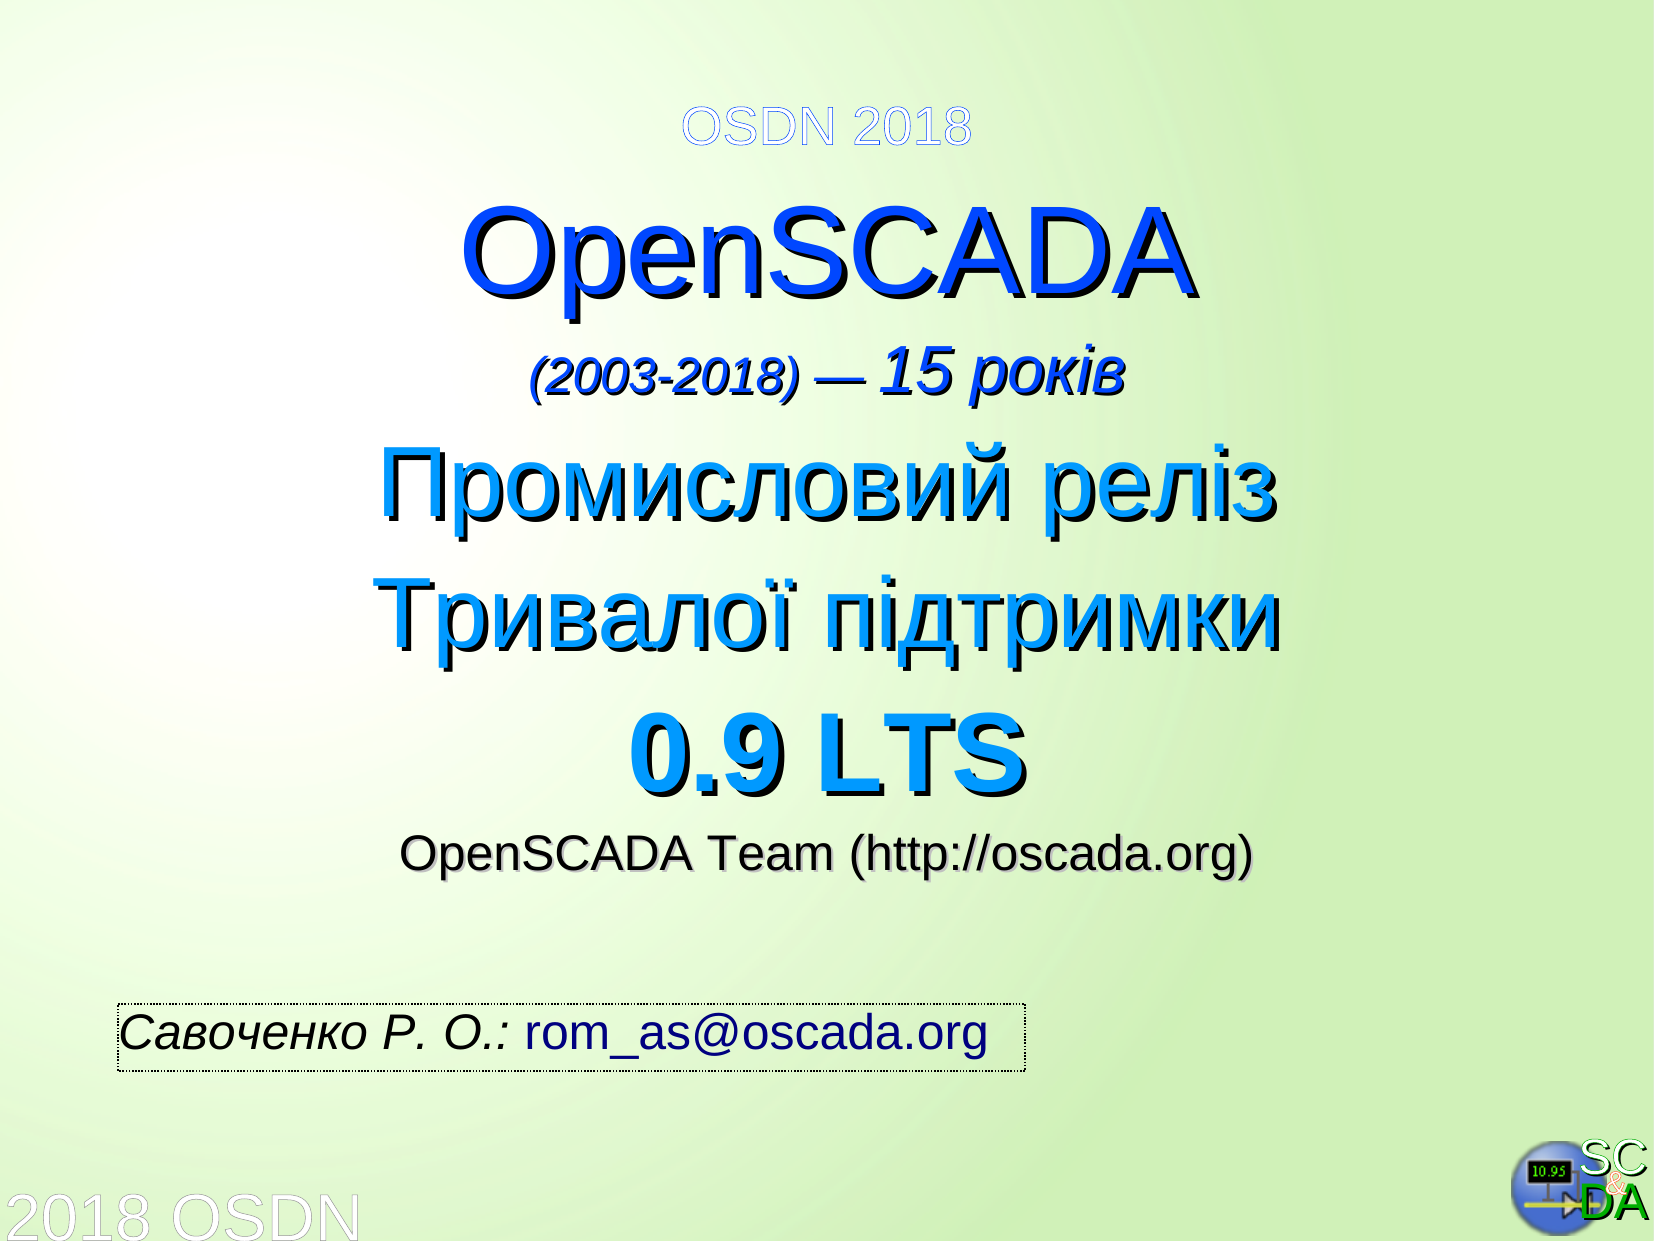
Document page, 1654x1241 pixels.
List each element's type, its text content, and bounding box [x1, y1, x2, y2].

picture [1588, 1145, 1607, 1157]
title OSDN 2018 OpenSCADA (2003-2018) — 15 років Промисловий реліз Тривалої підтримки 0.9 LTS OpenSCADA Team (http://oscada.org) [43, 90, 1611, 876]
picture [1589, 1189, 1606, 1214]
picture [1511, 1141, 1607, 1236]
text_box Савоченко Р. О.: rom_as@oscada.org [118, 1003, 1025, 1072]
